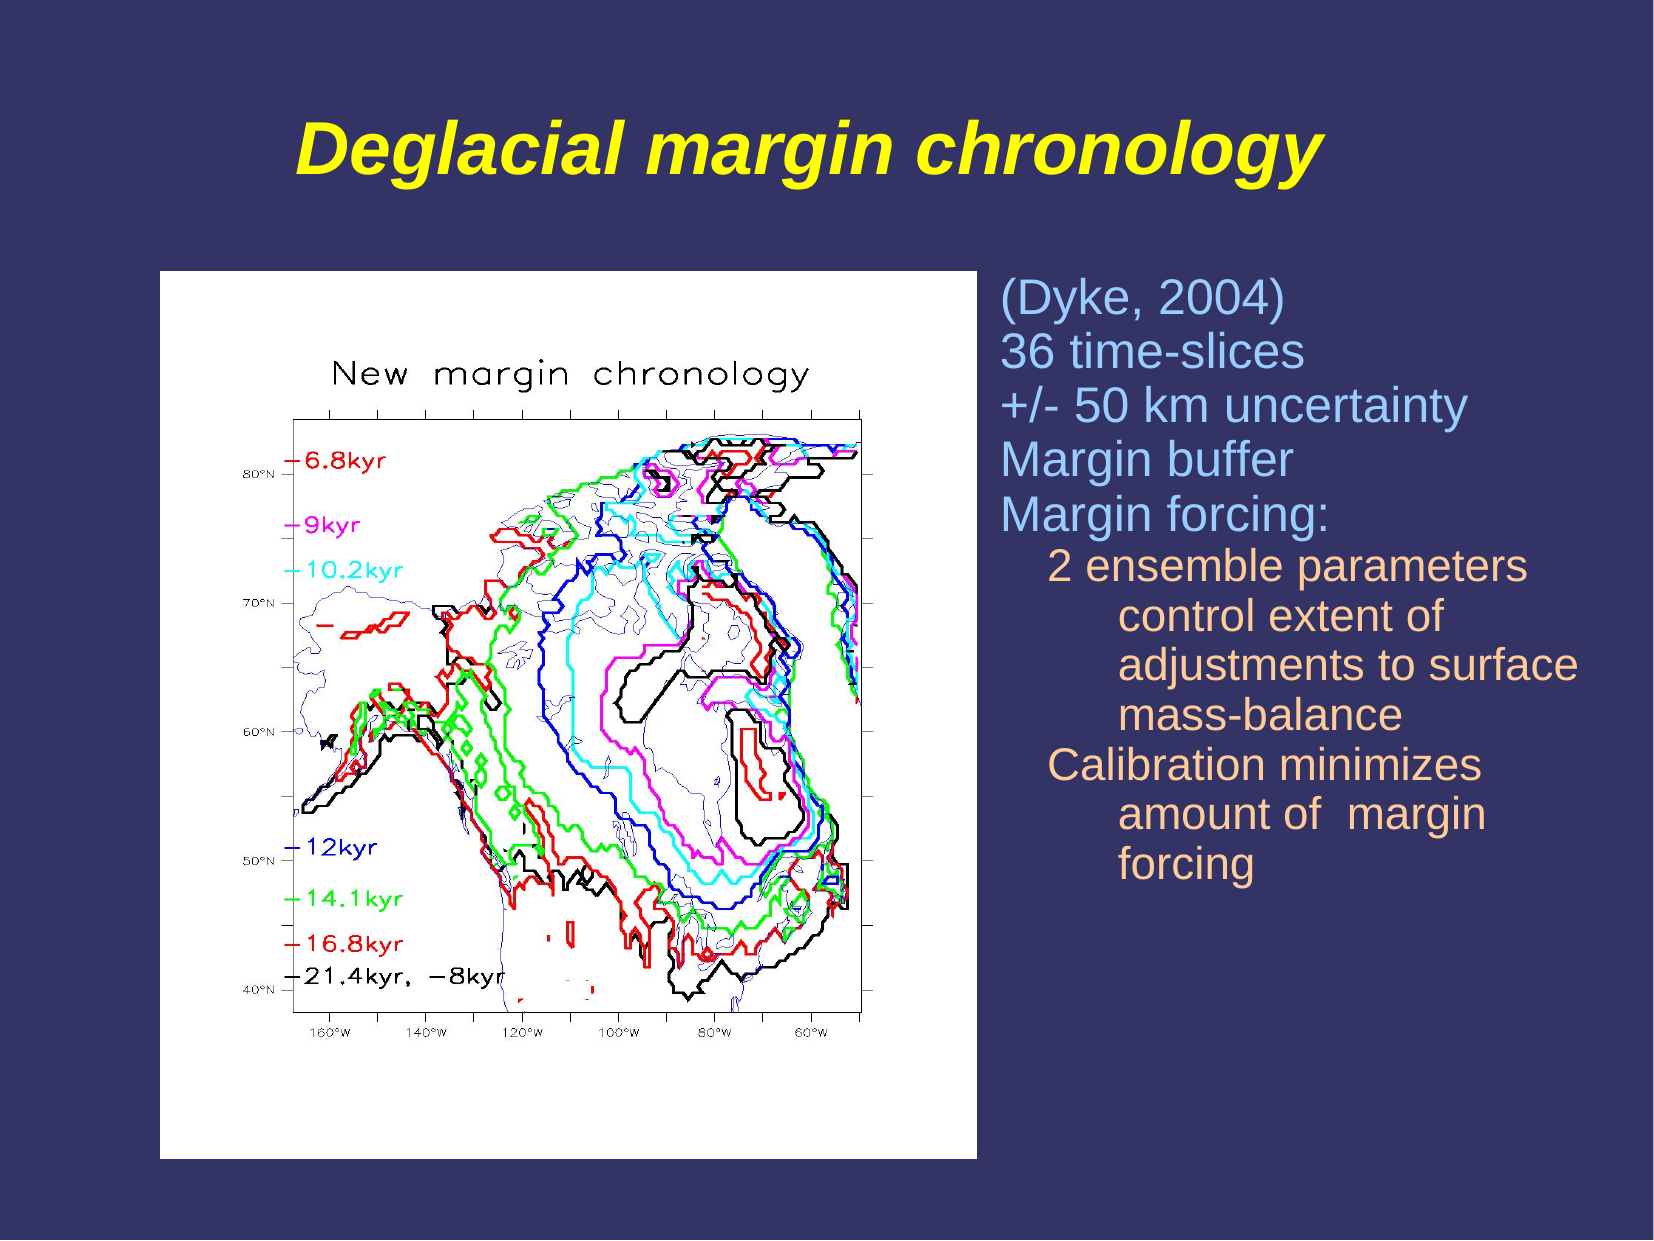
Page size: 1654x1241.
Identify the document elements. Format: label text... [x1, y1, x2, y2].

list (Dyke, 2004) 36 time-slices +/- 50 km uncertainty Margin buffer Margin forcing: 2 ensemble parameters control extent of adjustments to surface mass-balance Calibration minimizes amount of margin forcing [988, 271, 1595, 1159]
picture [160, 271, 977, 1159]
title Deglacial margin chronology [103, 49, 1516, 250]
